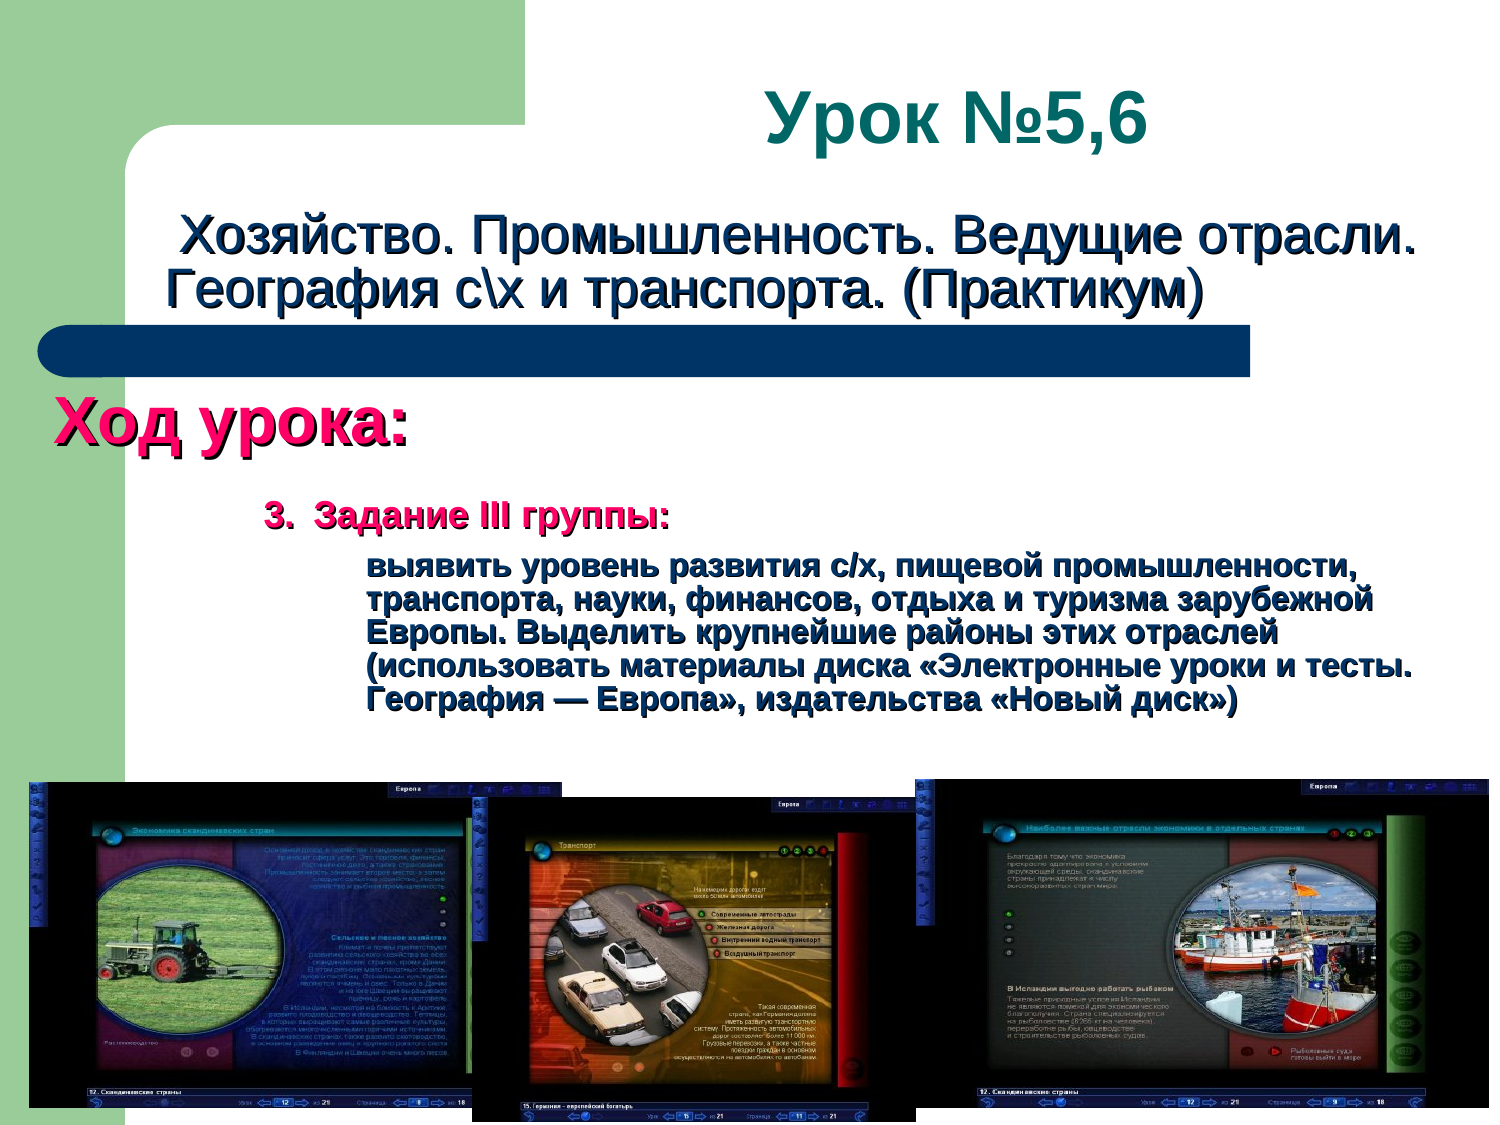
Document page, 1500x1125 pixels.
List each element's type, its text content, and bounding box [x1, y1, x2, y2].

picture [29, 779, 1489, 1123]
title Урок №5,6 Хозяйство. Промышленность. Ведущие отрасли. География с\х и транспорта. (Практикум) [149, 0, 1463, 326]
list Ход урока: 3. Задание III группы: выявить уровень развития с/х, пищевой промышленности, транспорта, науки, финансов, отдыха и туризма зарубежной Европы. Выделить крупнейшие районы этих отраслей (использовать материалы диска «Электронные уроки и тесты. География — Европа», издательства «Новый диск») [38, 382, 1477, 797]
